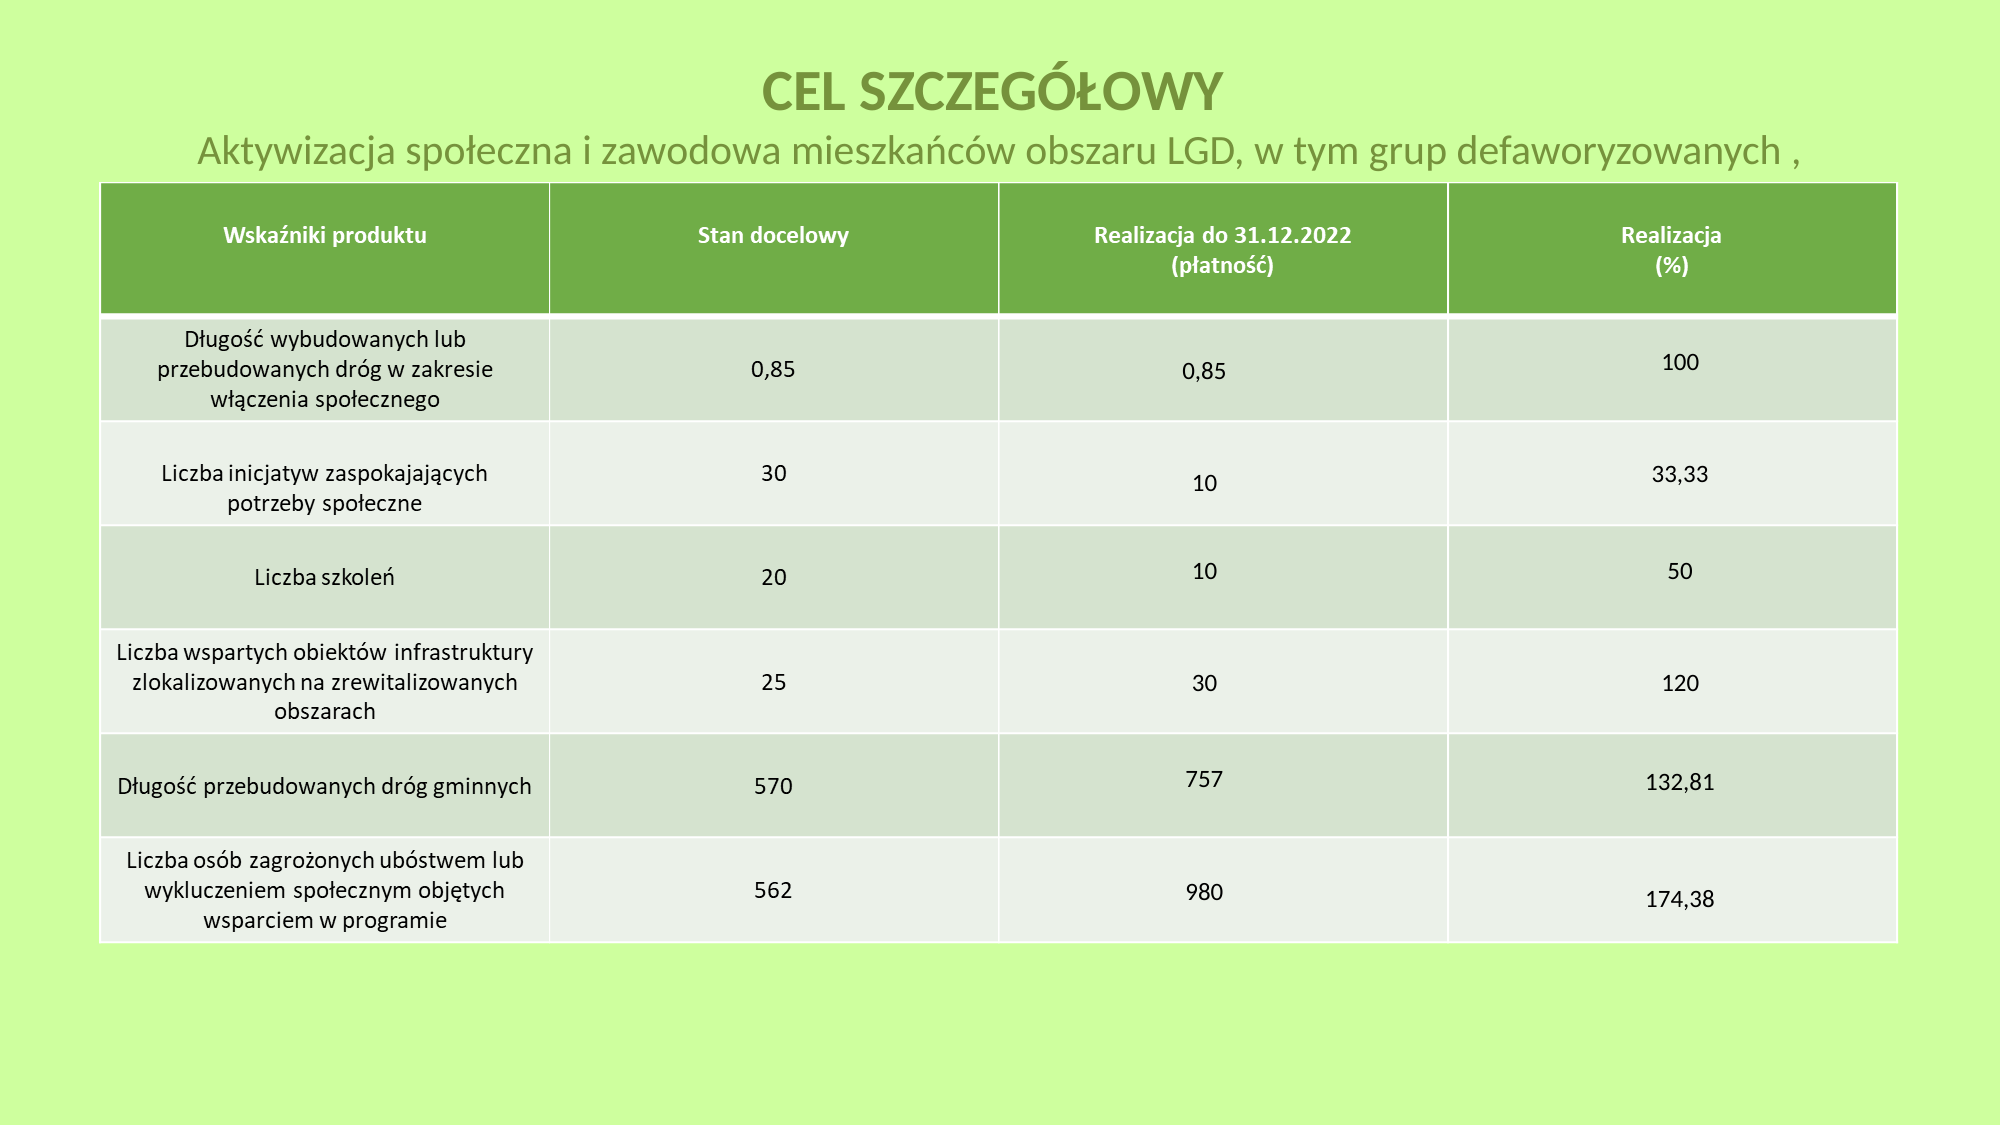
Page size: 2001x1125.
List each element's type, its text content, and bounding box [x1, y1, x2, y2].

text_box 100 [1615, 338, 1746, 384]
text_box 33,33 [1615, 449, 1746, 496]
text_box 10 [1139, 547, 1270, 593]
text_box 50 [1615, 547, 1746, 593]
text_box 980 [1139, 867, 1270, 914]
picture [99, 182, 1900, 948]
text_box 0,85 [1139, 346, 1270, 393]
text_box 174,38 [1615, 874, 1746, 921]
text_box 30 [1139, 658, 1270, 705]
text_box 10 [1139, 458, 1270, 504]
title CEL SZCZEGÓŁOWY Aktywizacja społeczna i zawodowa mieszkańców obszaru LGD, w tym grup defaworyzowanych , zagrożonych ubóstwem lub wykluczeniem społecznym do końca 2023 roku [99, 45, 1900, 182]
text_box 757 [1139, 755, 1270, 801]
text_box 132,81 [1615, 758, 1746, 834]
text_box 120 [1615, 658, 1746, 705]
